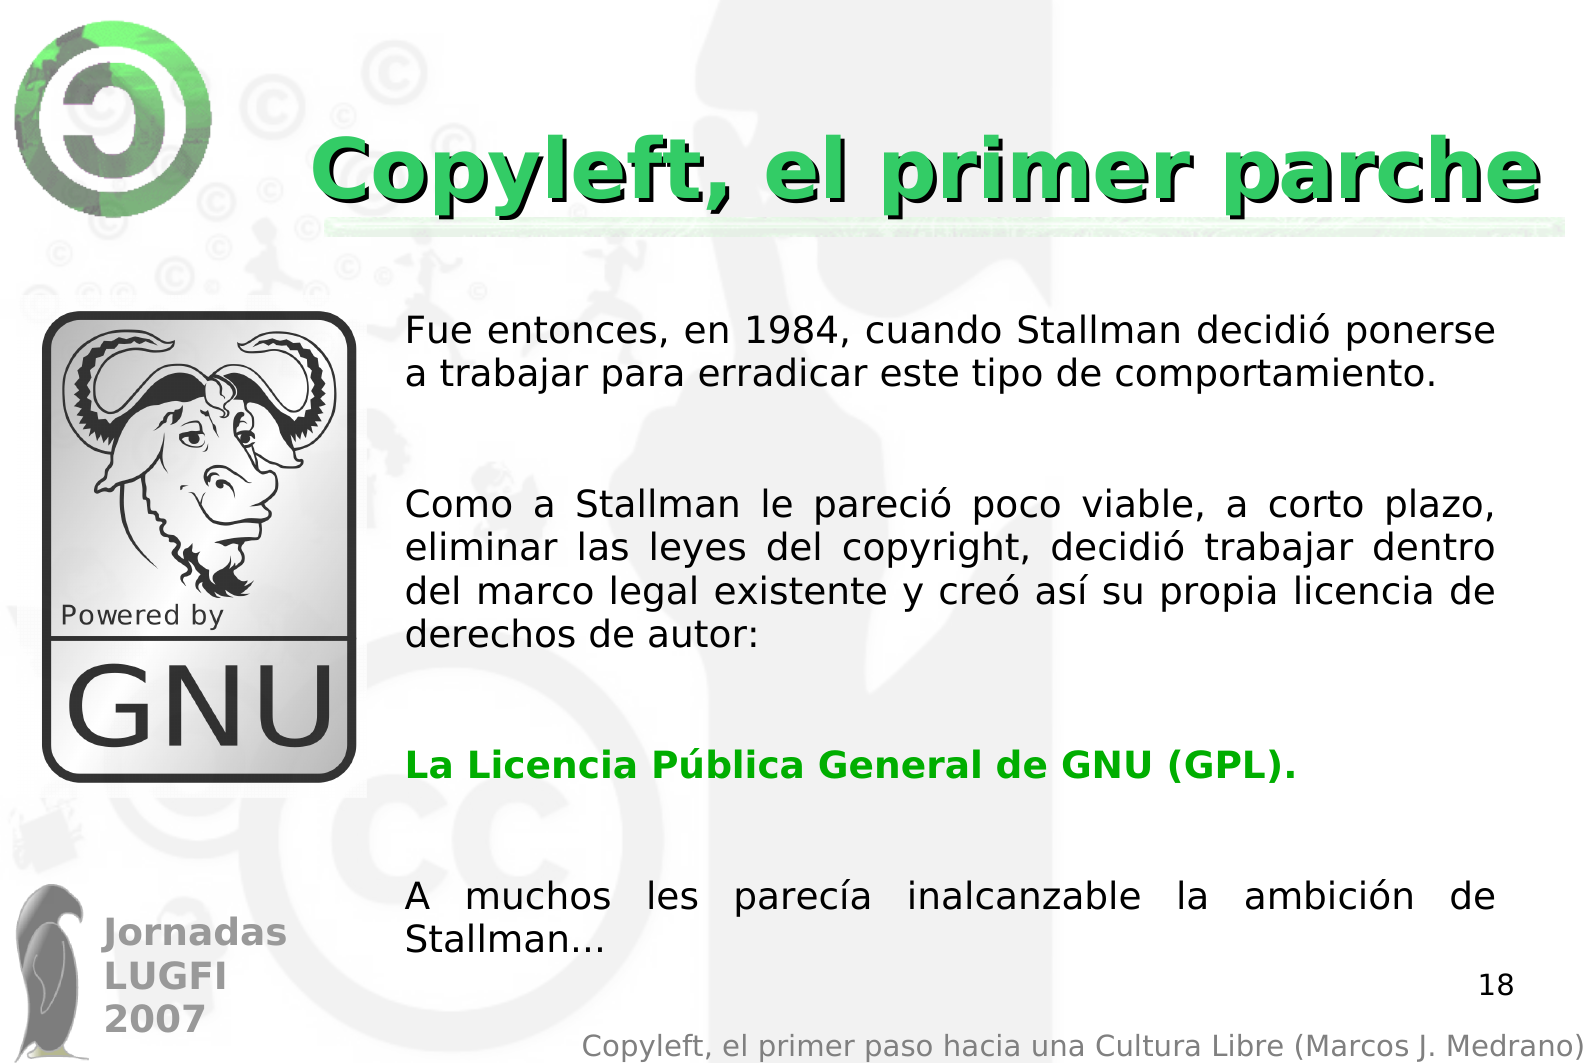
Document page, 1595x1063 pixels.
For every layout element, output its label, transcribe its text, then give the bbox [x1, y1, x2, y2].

text_box Fue entonces, en 1984, cuando Stallman decidió ponerse a trabajar para erradicar este tipo de comportamiento. Como a Stallman le pareció poco viable, a corto plazo, eliminar las leyes del copyright, decidió trabajar dentro del marco legal existente y creó así su propia licencia de derechos de autor: La Licencia Pública General de GNU (GPL). A muchos les parecía inalcanzable la ambición de Stallman... [389, 301, 1512, 969]
picture [17, 295, 367, 798]
text_box Copyleft, el primer parche [295, 114, 1589, 233]
